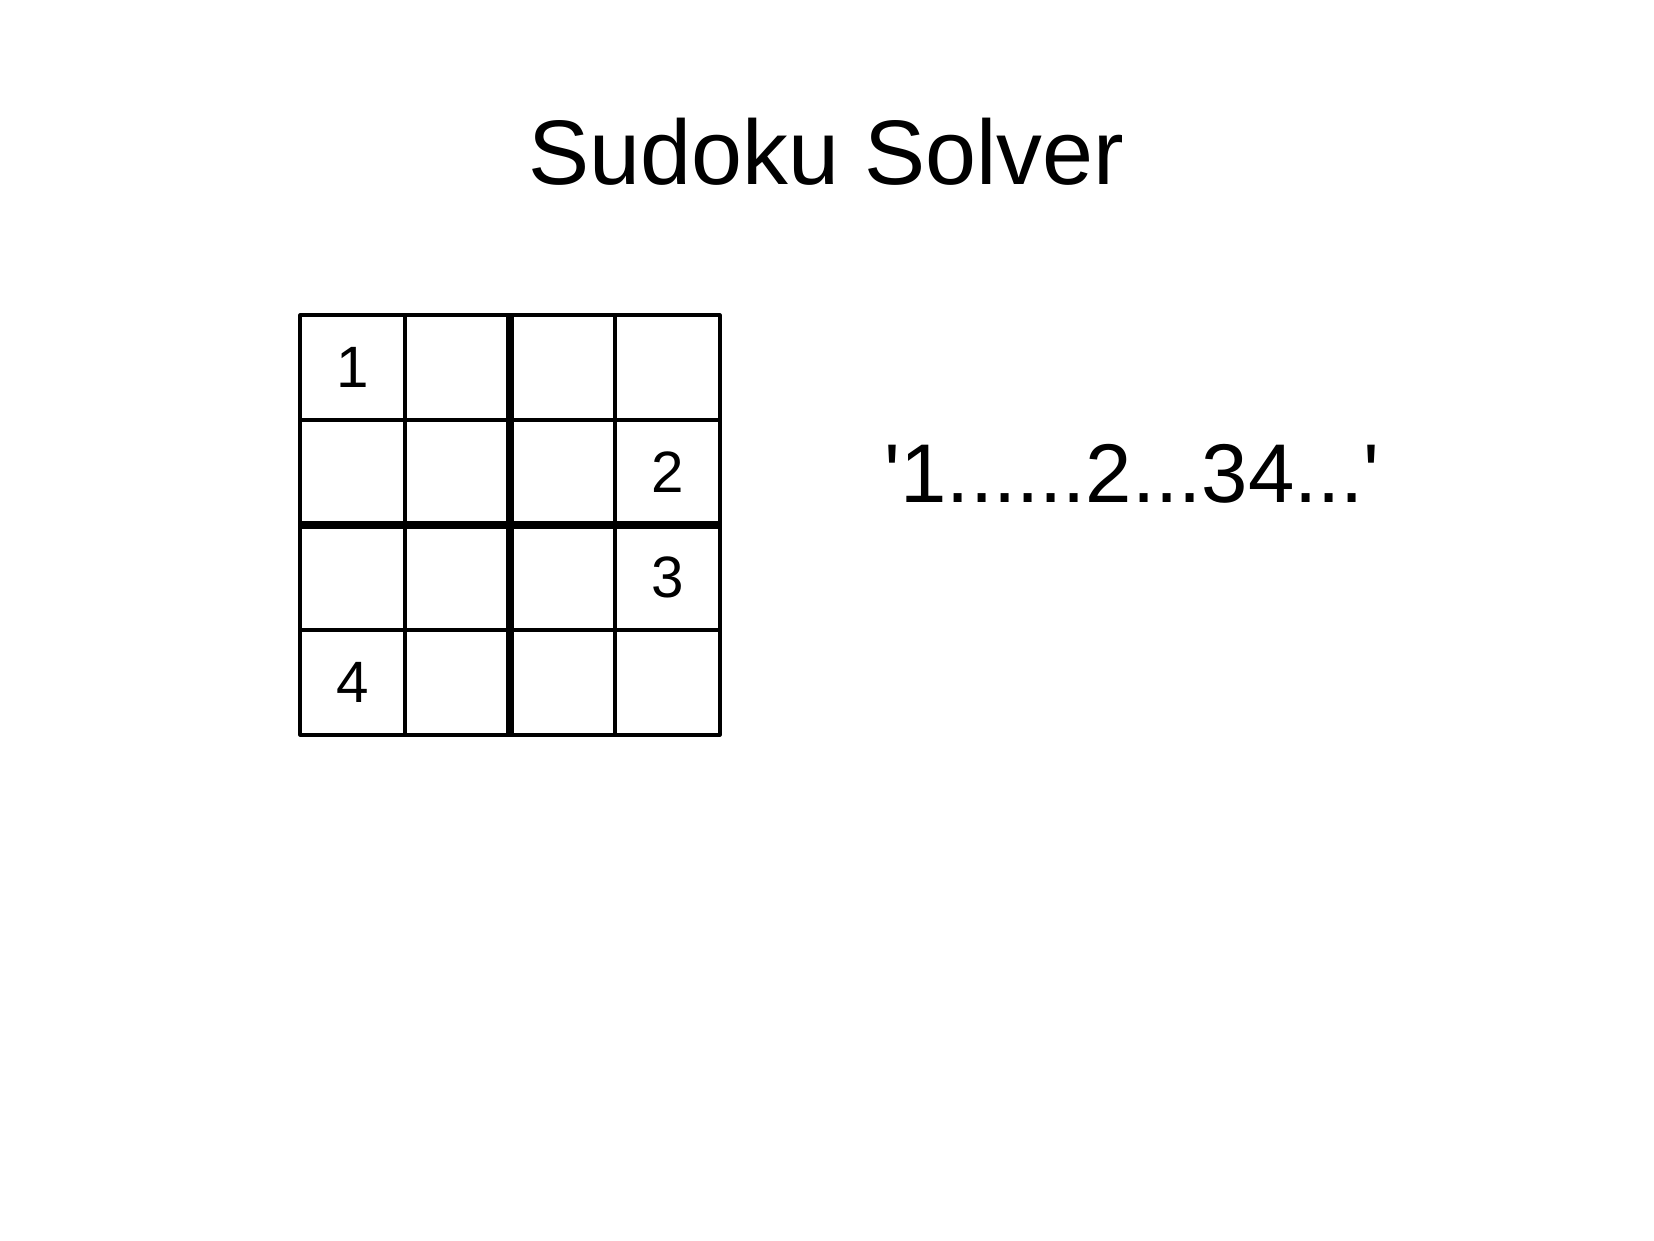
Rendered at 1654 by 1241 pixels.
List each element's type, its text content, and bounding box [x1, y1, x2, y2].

text_box 1 [300, 315, 405, 420]
text_box '1......2...34...' [870, 420, 1396, 529]
text_box [300, 529, 721, 736]
text_box 2 [615, 420, 721, 525]
text_box [300, 315, 506, 521]
text_box 3 [615, 525, 721, 630]
text_box [514, 315, 721, 521]
title Sudoku Solver [82, 49, 1571, 257]
text_box 4 [300, 630, 405, 736]
